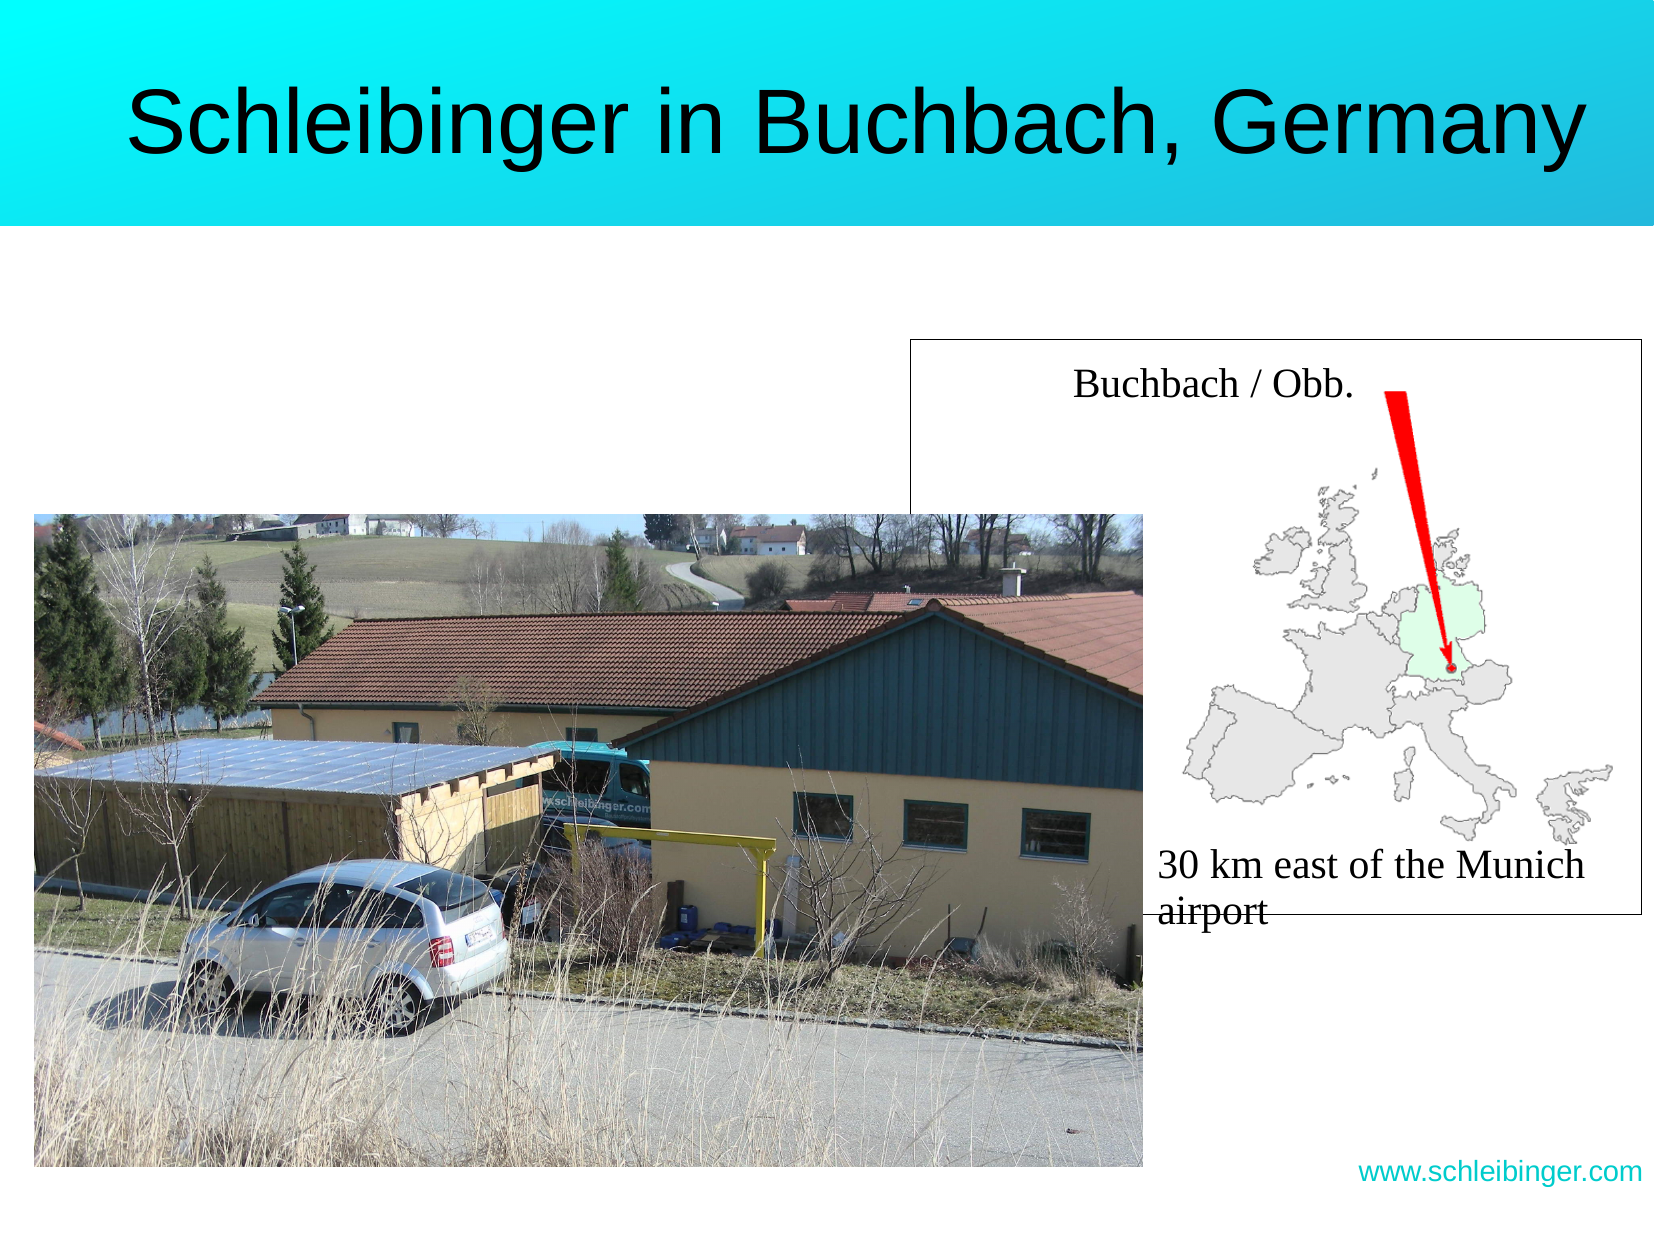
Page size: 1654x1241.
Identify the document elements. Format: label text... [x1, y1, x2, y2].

text_box 30 km east of the Munich airport [1157, 841, 1654, 935]
picture [34, 339, 1642, 1167]
title Schleibinger in Buchbach, Germany [108, 18, 1606, 226]
text_box Buchbach / Obb. [1072, 360, 1355, 433]
